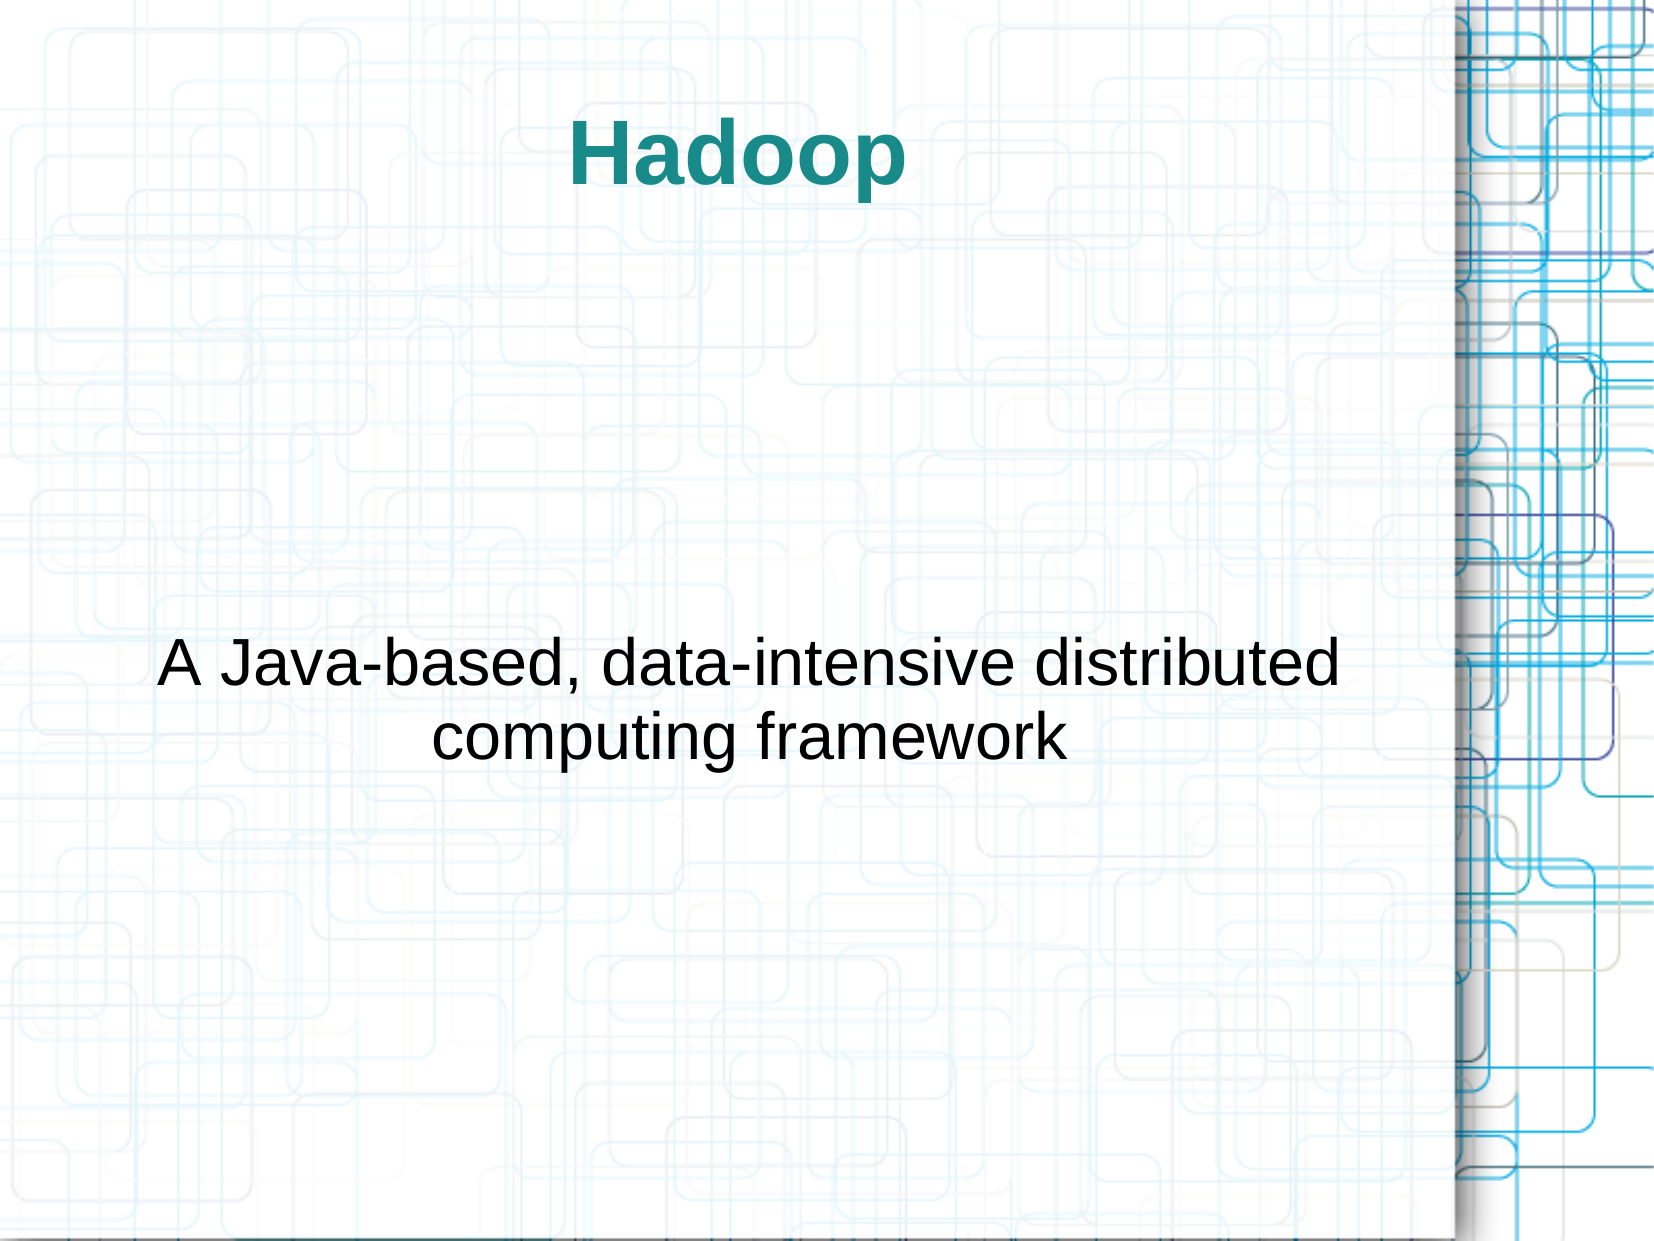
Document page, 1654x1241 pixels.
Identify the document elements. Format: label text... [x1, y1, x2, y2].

title Hadoop [59, 49, 1418, 257]
picture [0, 0, 1654, 1241]
subtitle A Java-based, data-intensive distributed computing framework [82, 290, 1418, 1109]
